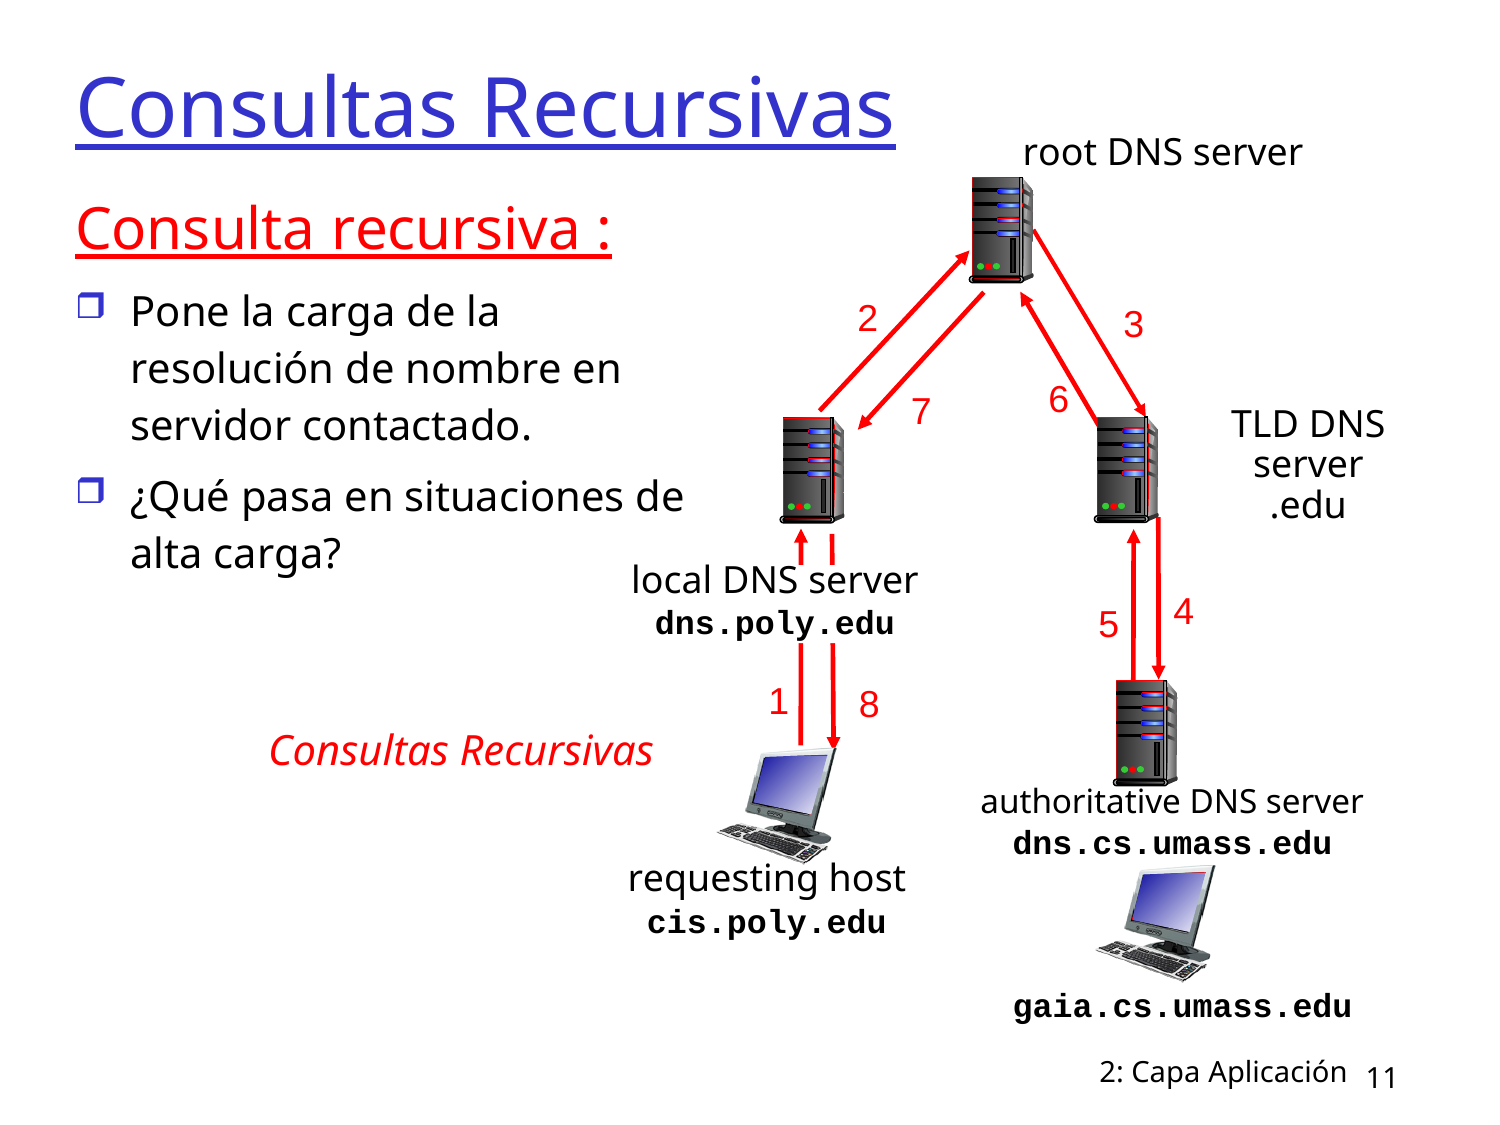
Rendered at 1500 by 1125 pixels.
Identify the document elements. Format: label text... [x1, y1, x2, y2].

text_box [780, 417, 845, 523]
picture [1067, 859, 1220, 991]
text_box 6 [1068, 367, 1084, 393]
text_box [753, 754, 828, 815]
text_box requesting host cis.poly.edu [612, 851, 922, 948]
list Consulta recursiva : Pone la carga de la resolución de nombre en servidor contactado. ¿Qué pasa en situaciones de alta carga? [75, 187, 711, 635]
text_box gaia.cs.umass.edu [997, 980, 1368, 1034]
text_box Consultas Recursivas [253, 716, 670, 782]
picture [688, 742, 841, 873]
text_box [1094, 417, 1159, 523]
text_box 2 [842, 286, 894, 348]
text_box 3 [1108, 292, 1159, 353]
text_box local DNS server dns.poly.edu [616, 553, 934, 650]
text_box TLD DNS server .edu [1170, 397, 1447, 534]
text_box [969, 177, 1034, 283]
title Consultas Recursivas [75, 23, 1426, 188]
text_box [1113, 680, 1178, 786]
text_box 4 [1161, 579, 1209, 641]
text_box 1 [753, 669, 805, 731]
text_box 6 [1033, 367, 1084, 428]
text_box [1131, 872, 1206, 933]
text_box 8 [844, 672, 895, 734]
text_box 7 [895, 379, 947, 441]
text_box authoritative DNS server dns.cs.umass.edu [965, 777, 1380, 869]
text_box 5 [1083, 592, 1131, 653]
